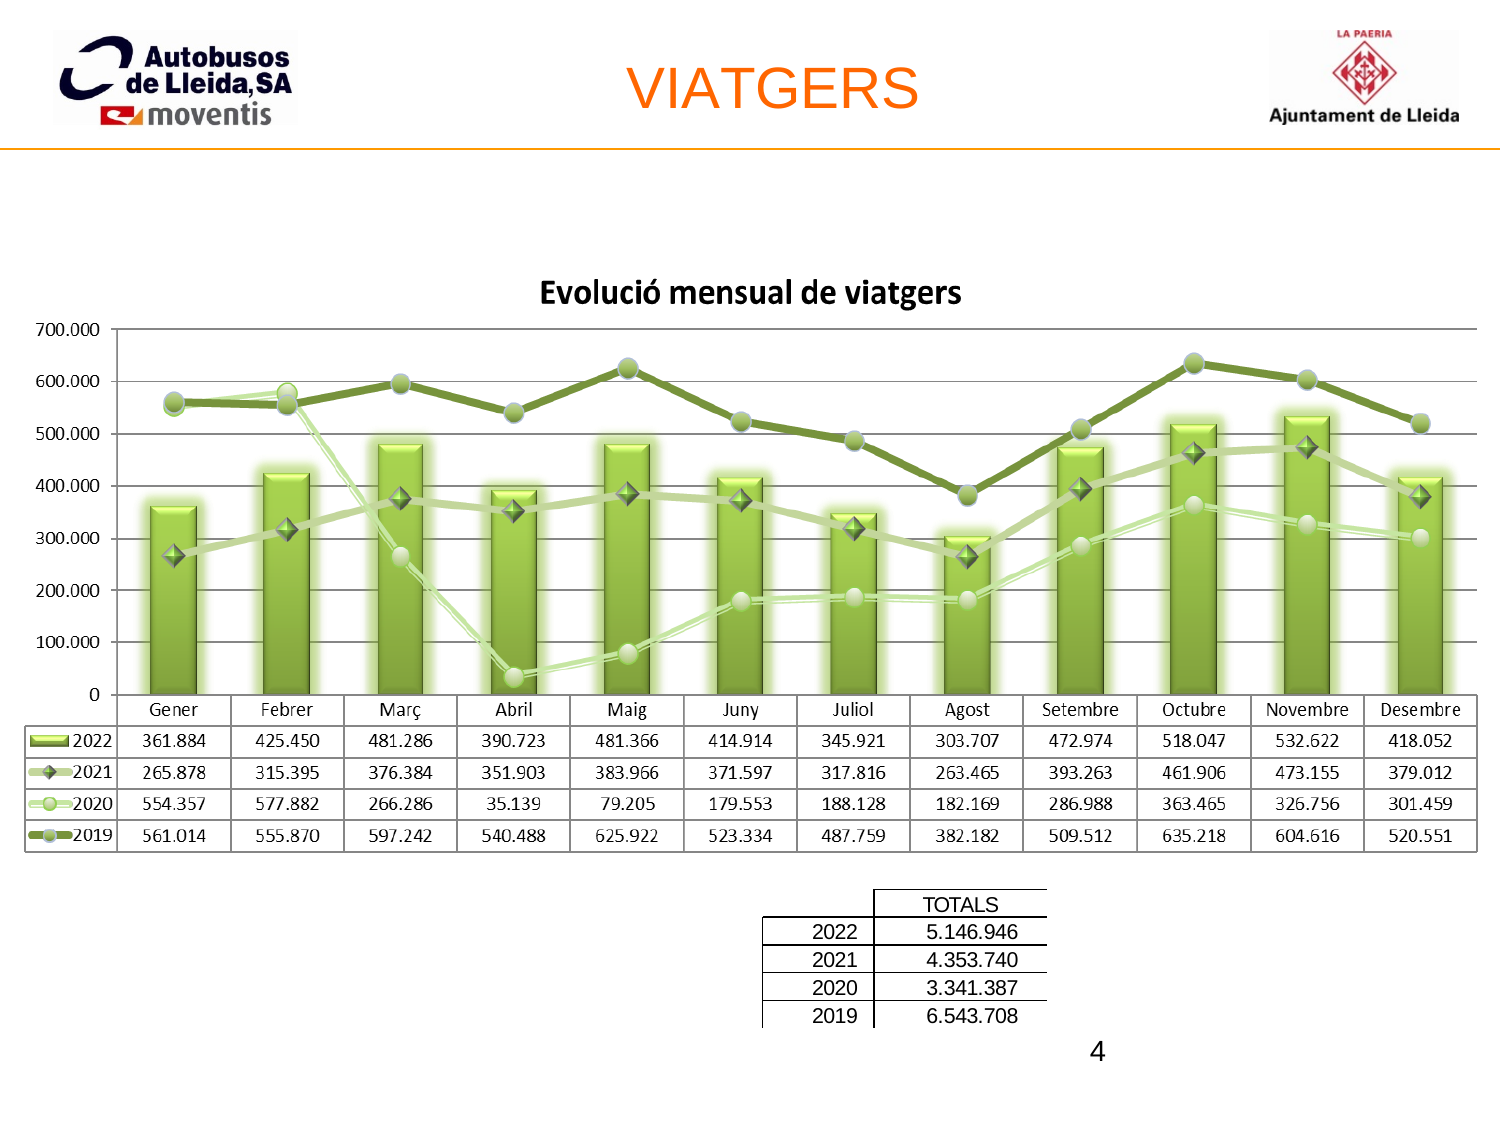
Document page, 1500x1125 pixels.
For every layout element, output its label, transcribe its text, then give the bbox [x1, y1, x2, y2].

text_box 4 [1074, 1024, 1426, 1103]
text_box VIATGERS [454, 42, 1093, 114]
picture [0, 253, 1500, 1029]
